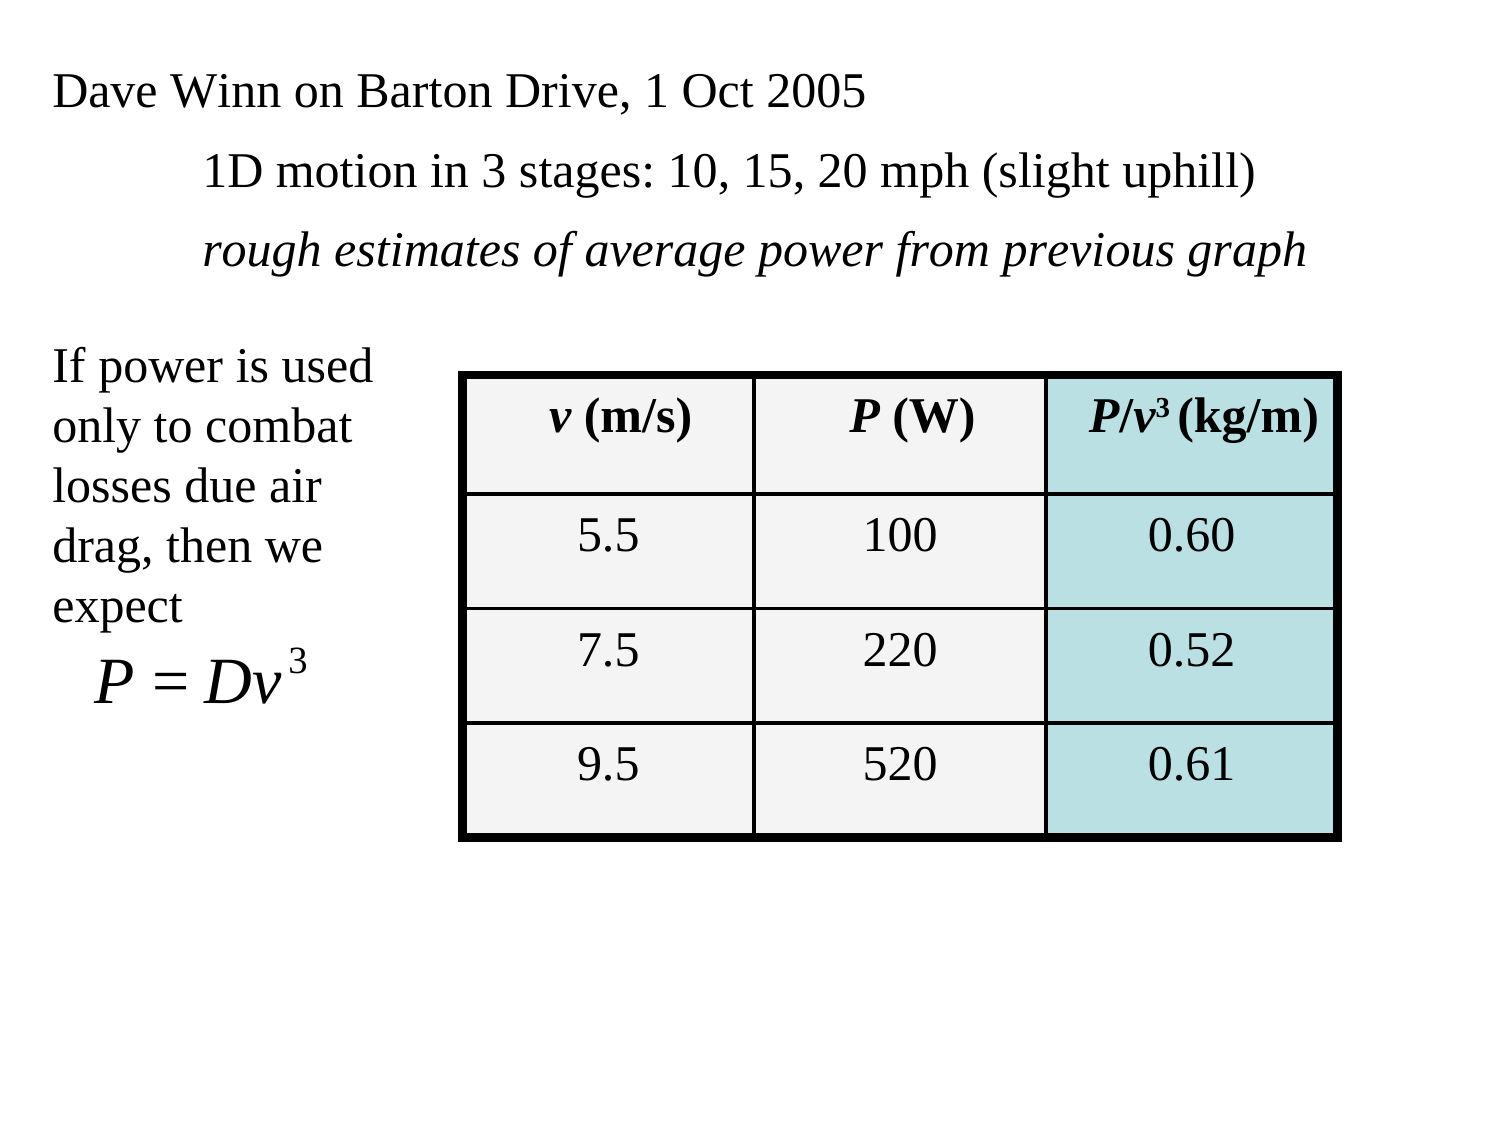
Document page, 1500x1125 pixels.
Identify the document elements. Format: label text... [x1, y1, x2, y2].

table_header v (m/s) [467, 379, 752, 492]
chart [83, 637, 316, 710]
table_cell 5.5 [467, 496, 752, 607]
table_header P/v3 (kg/m) [1048, 379, 1333, 492]
text_box Dave Winn on Barton Drive, 1 Oct 2005 1D motion in 3 stages: 10, 15, 20 mph (slight uphill) rough estimates of average power from previous graph [37, 49, 1388, 284]
table_cell 7.5 [467, 610, 752, 721]
table_cell 0.60 [1048, 496, 1333, 607]
table_cell 0.61 [1048, 725, 1333, 833]
table_cell 220 [756, 610, 1044, 721]
table_cell 0.52 [1048, 610, 1333, 721]
text_box If power is used only to combat losses due air drag, then we expect [37, 324, 391, 641]
table_cell 520 [756, 725, 1044, 833]
table_header P (W) [756, 379, 1044, 492]
table_cell 100 [756, 496, 1044, 607]
table_cell 9.5 [467, 725, 752, 833]
